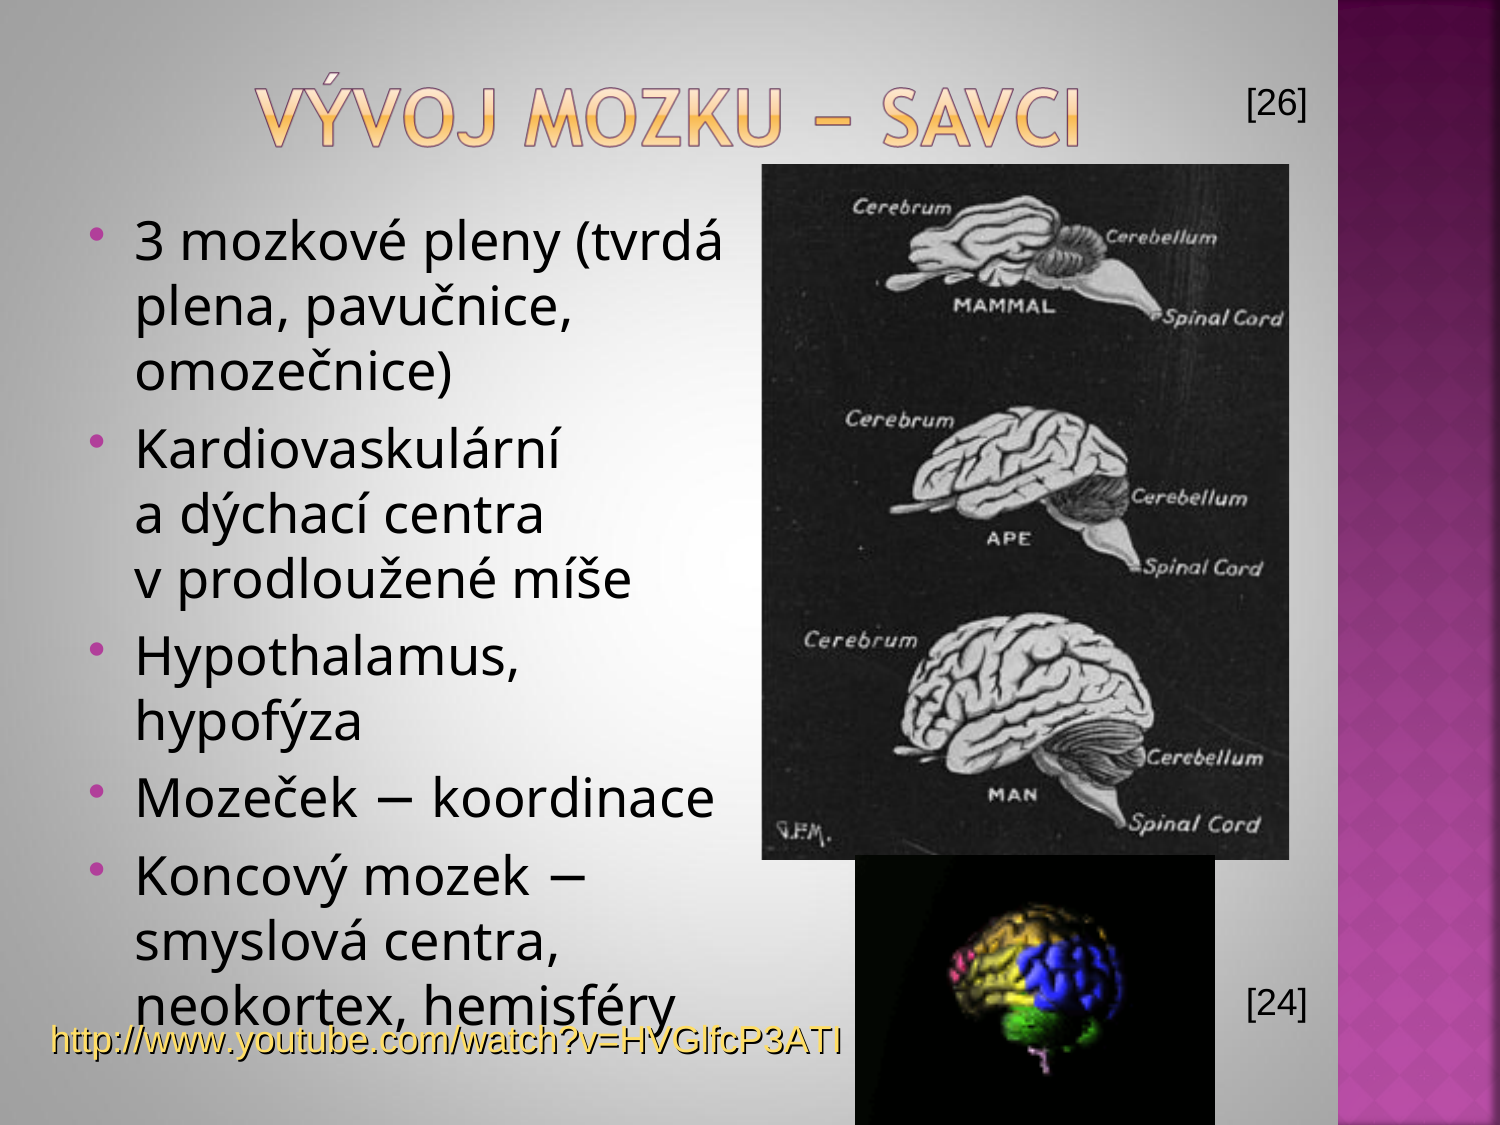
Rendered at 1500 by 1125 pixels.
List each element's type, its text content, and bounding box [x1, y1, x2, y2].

text_box [26] [24] [1231, 70, 1324, 1031]
picture [0, 0, 1500, 1125]
text_box [75, 46, 1264, 199]
text_box http://www.youtube.com/watch?v=HVGlfcP3ATI [35, 1007, 896, 1069]
list 3 mozkové pleny (tvrdá plena, pavučnice, omozečnice) Kardiovaskulární a dýchací centra v prodloužené míše Hypothalamus, hypofýza Mozeček − koordinace Koncový mozek − smyslová centra, neokortex, hemisféry [74, 199, 774, 1007]
